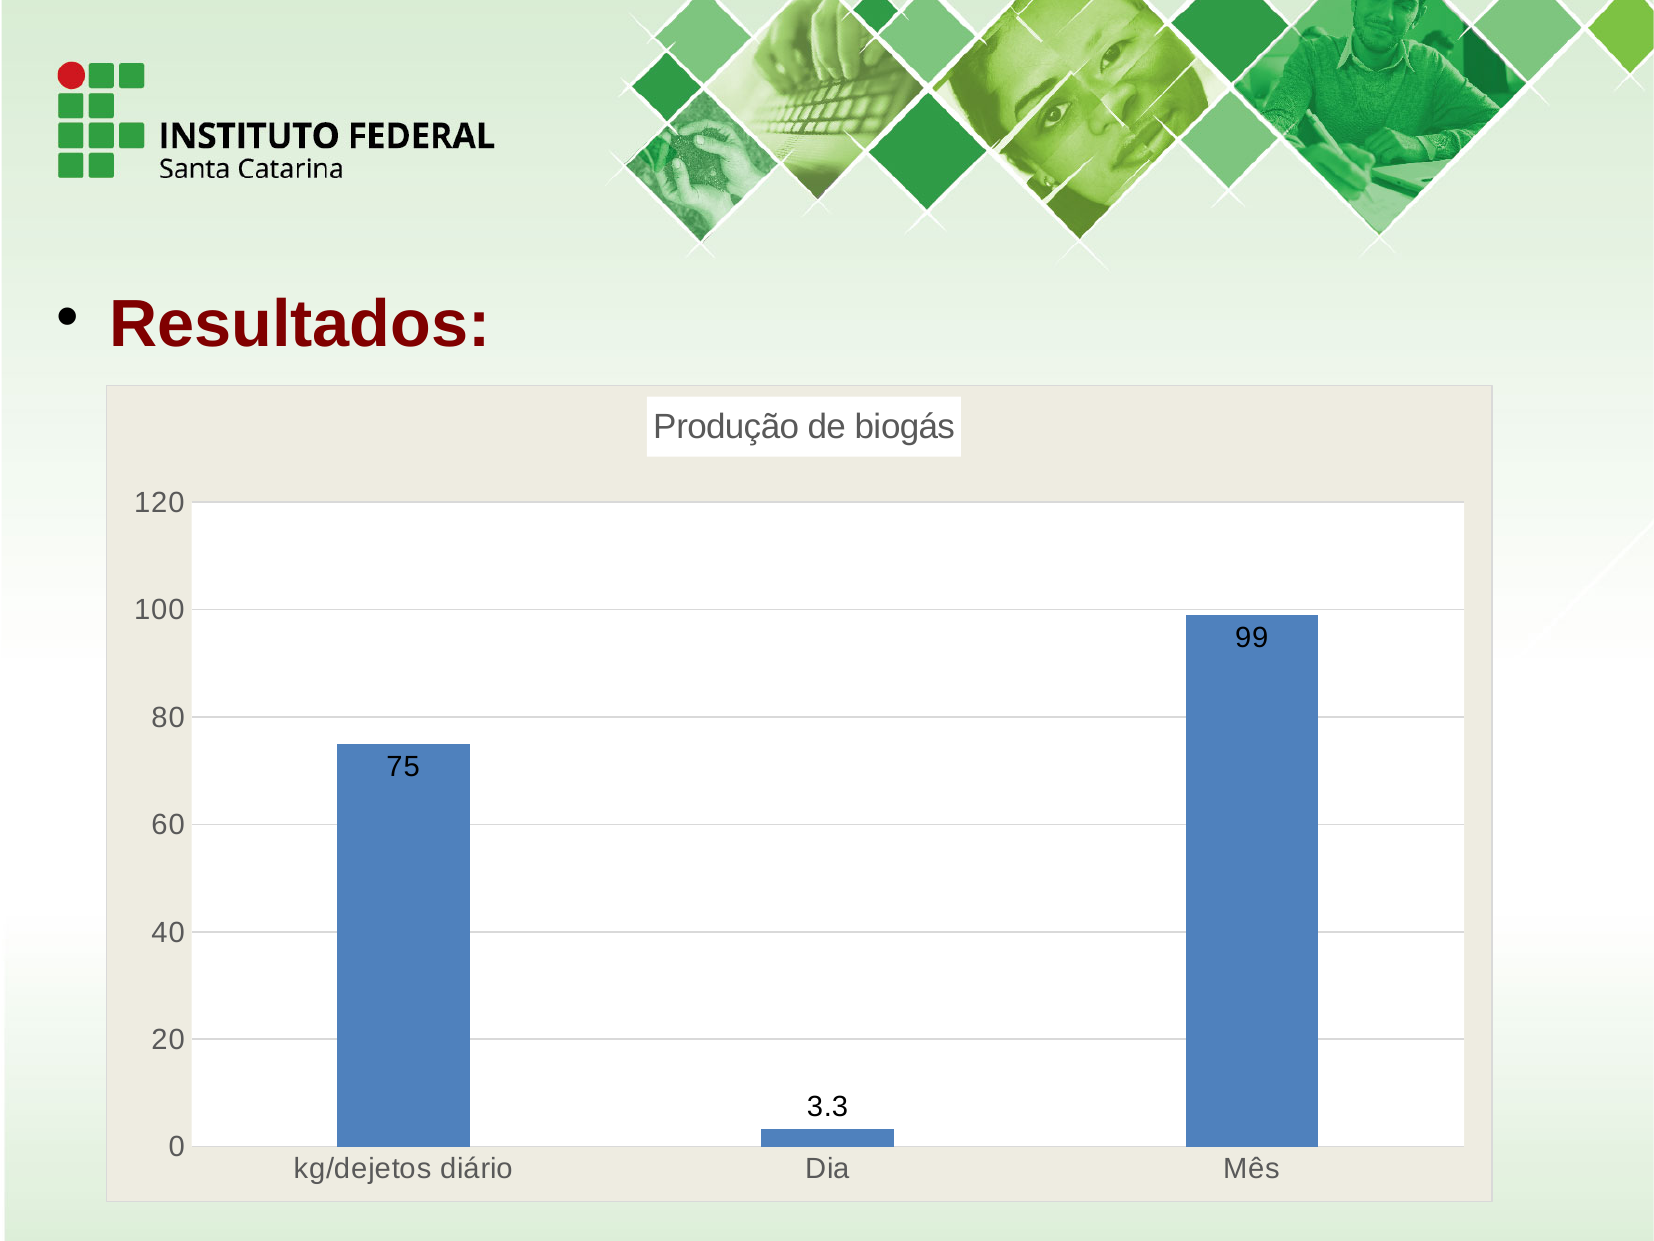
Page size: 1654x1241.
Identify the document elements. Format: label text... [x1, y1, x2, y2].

chart [105, 384, 1493, 1203]
picture [1, 0, 1654, 1241]
text_box Resultados: [38, 280, 1631, 1000]
